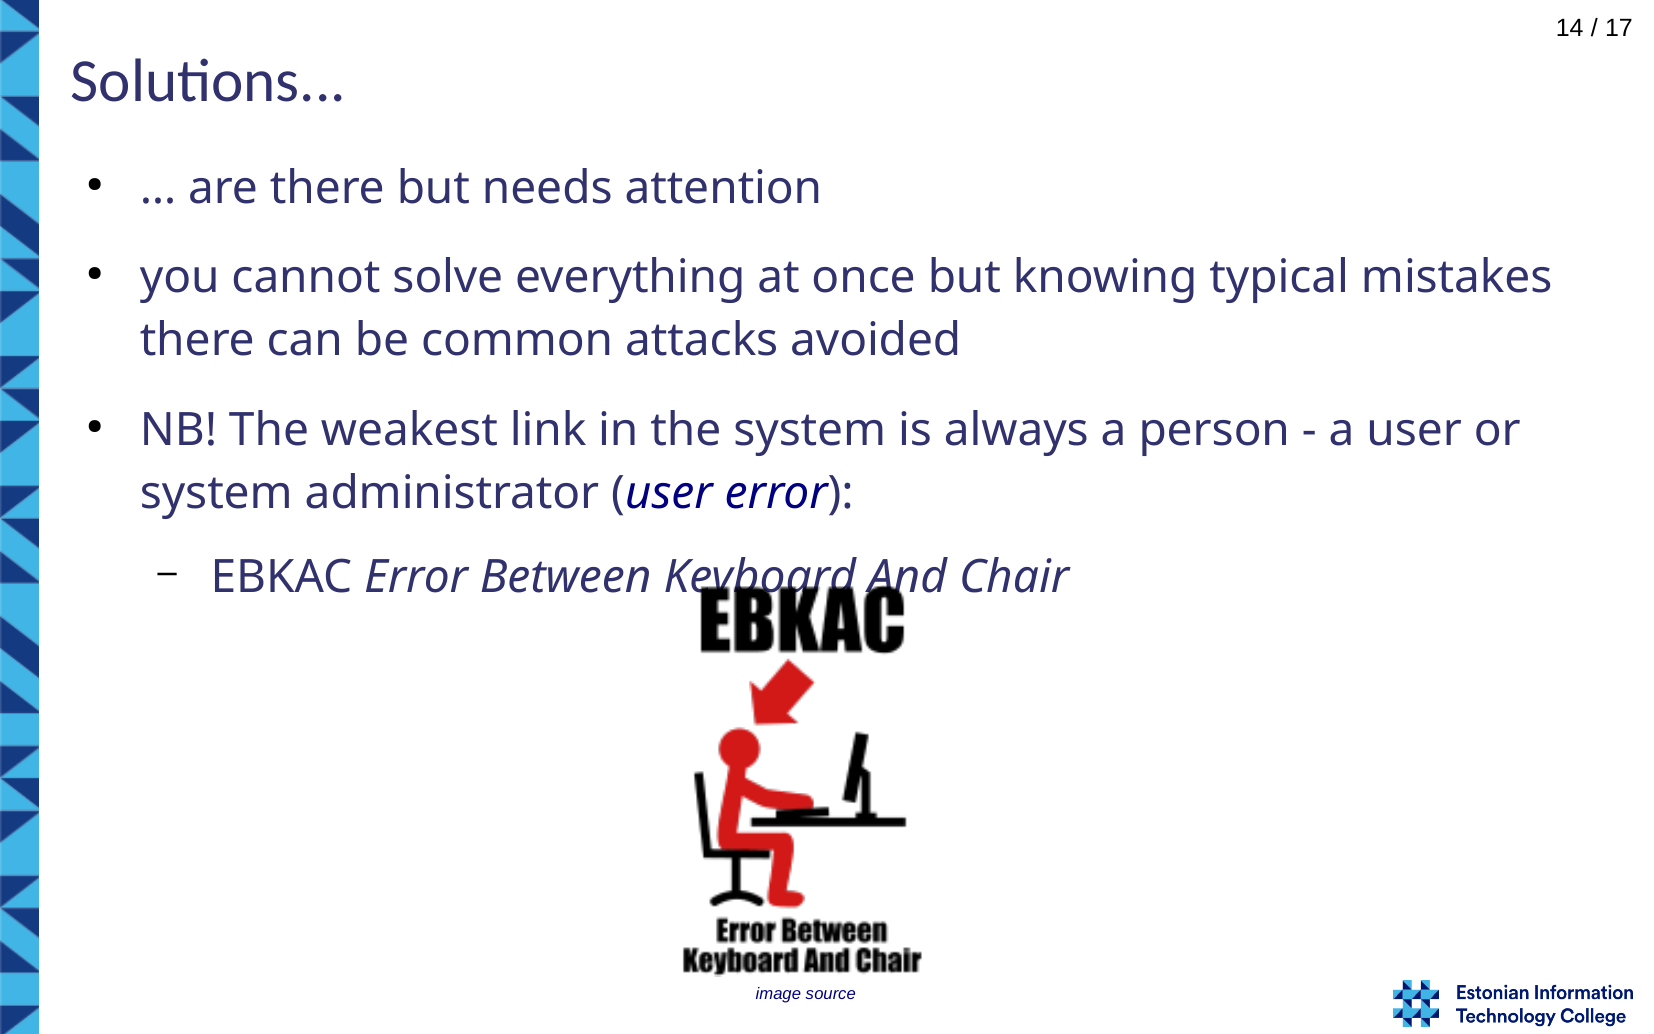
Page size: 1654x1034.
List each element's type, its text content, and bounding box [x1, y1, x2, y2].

text_box image source [740, 976, 882, 1016]
list … are there but needs attention you cannot solve everything at once but knowing typical mistakes there can be common attacks avoided NB! The weakest link in the system is always a person - a user or system administrator (user error): EBKAC Error Between Keyboard And Chair [68, 153, 1630, 957]
title Solutions... [70, 41, 1630, 130]
picture [1393, 980, 1633, 1027]
picture [607, 585, 999, 977]
